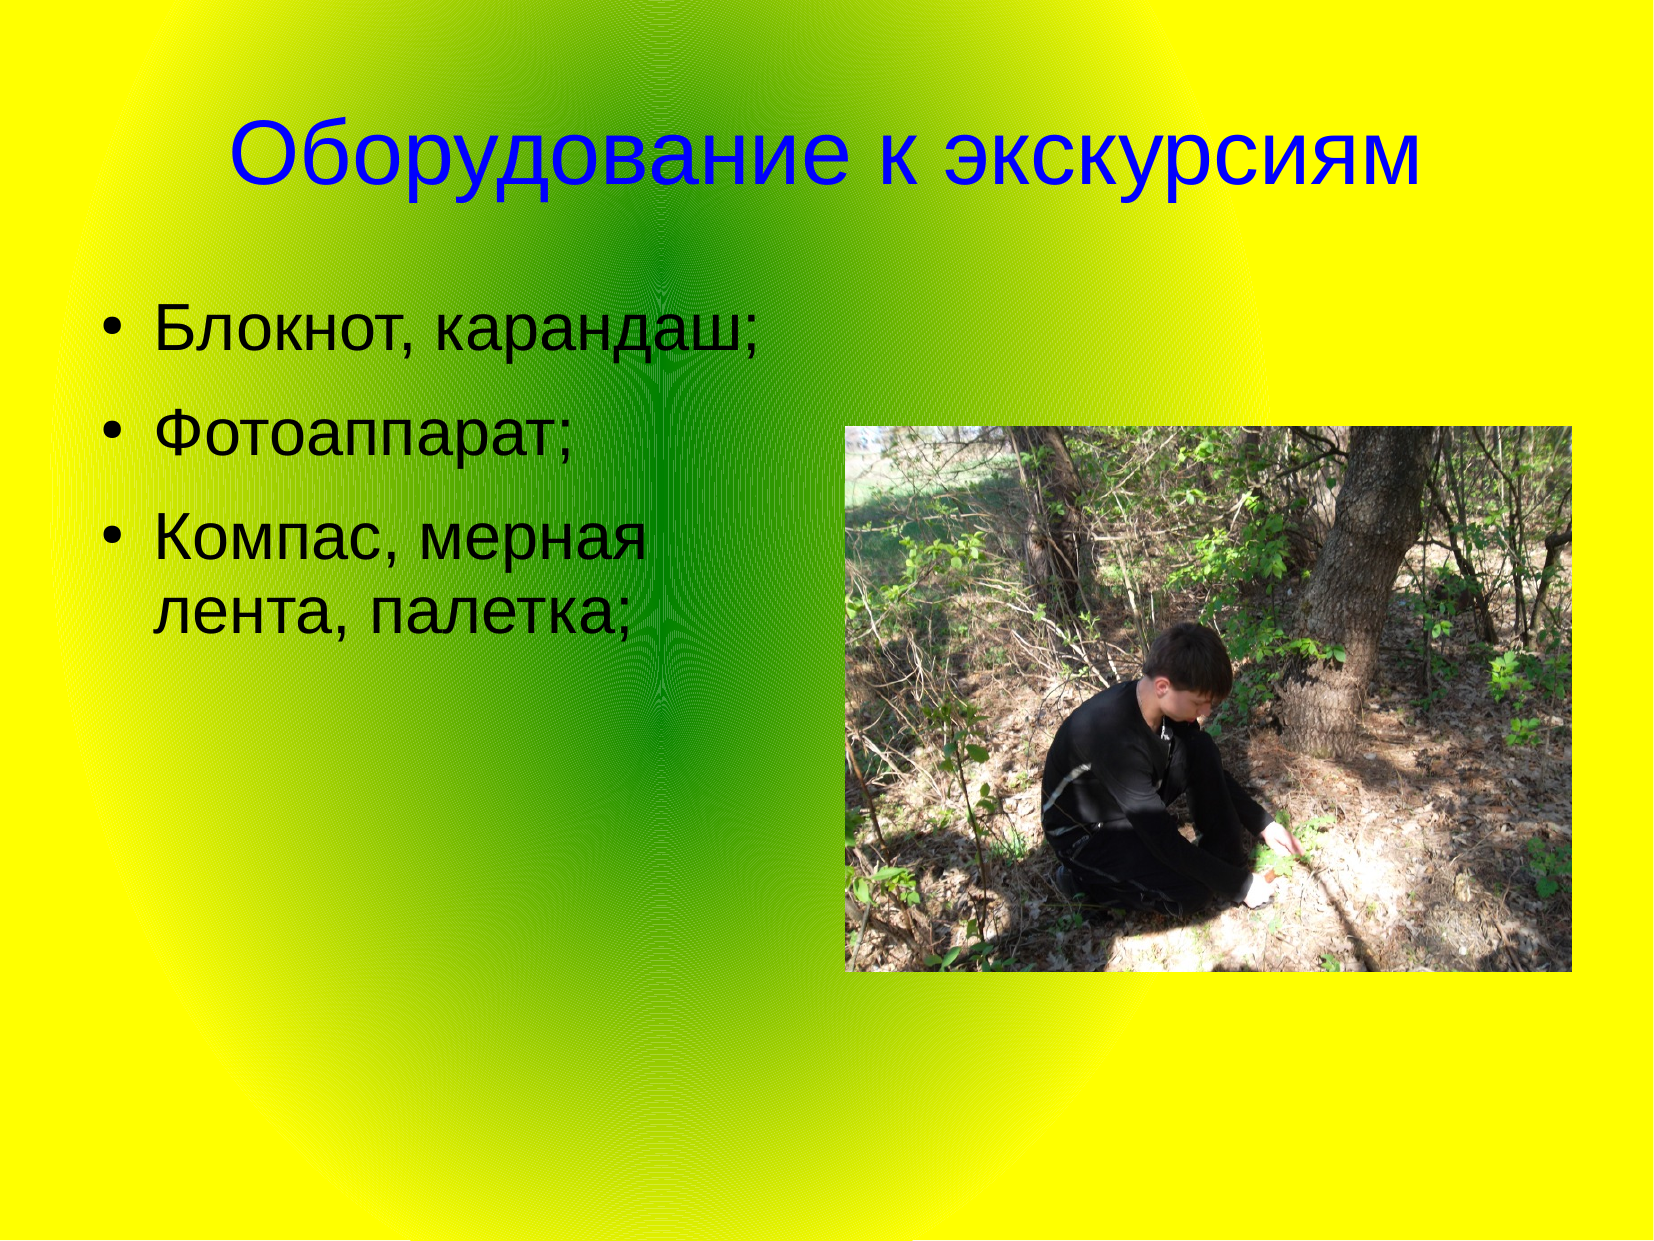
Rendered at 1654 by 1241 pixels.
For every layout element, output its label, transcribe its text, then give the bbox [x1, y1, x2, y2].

list Блокнот, карандаш; Фотоаппарат; Компас, мерная лента, палетка; [82, 290, 809, 1109]
title Оборудование к экскурсиям [82, 56, 1571, 250]
picture [845, 426, 1572, 972]
